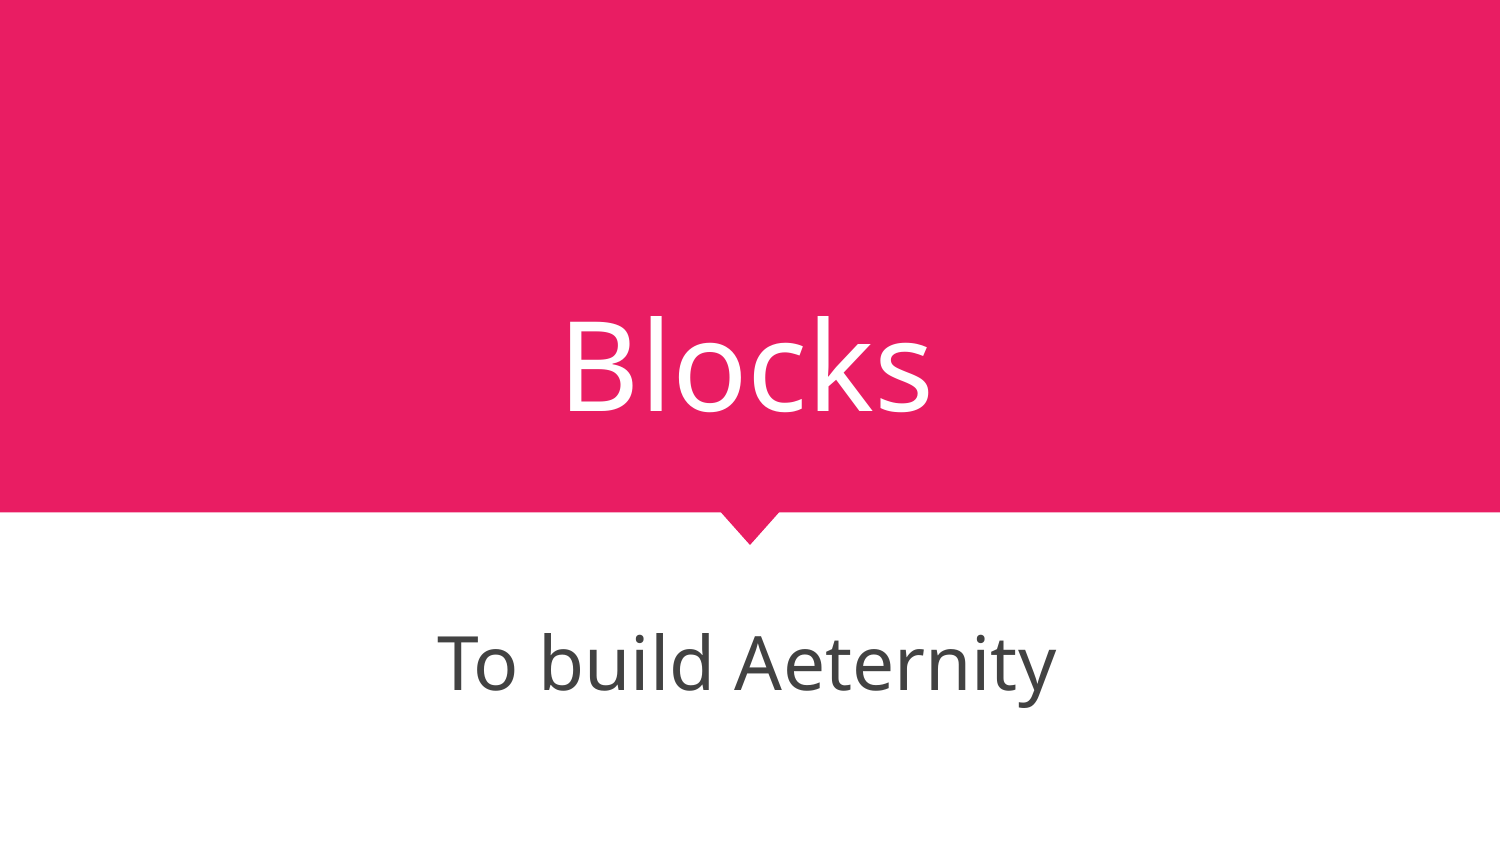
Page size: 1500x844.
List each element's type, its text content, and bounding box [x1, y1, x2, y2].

title Blocks [67, 105, 1427, 452]
subtitle To build Aeternity [67, 557, 1427, 765]
